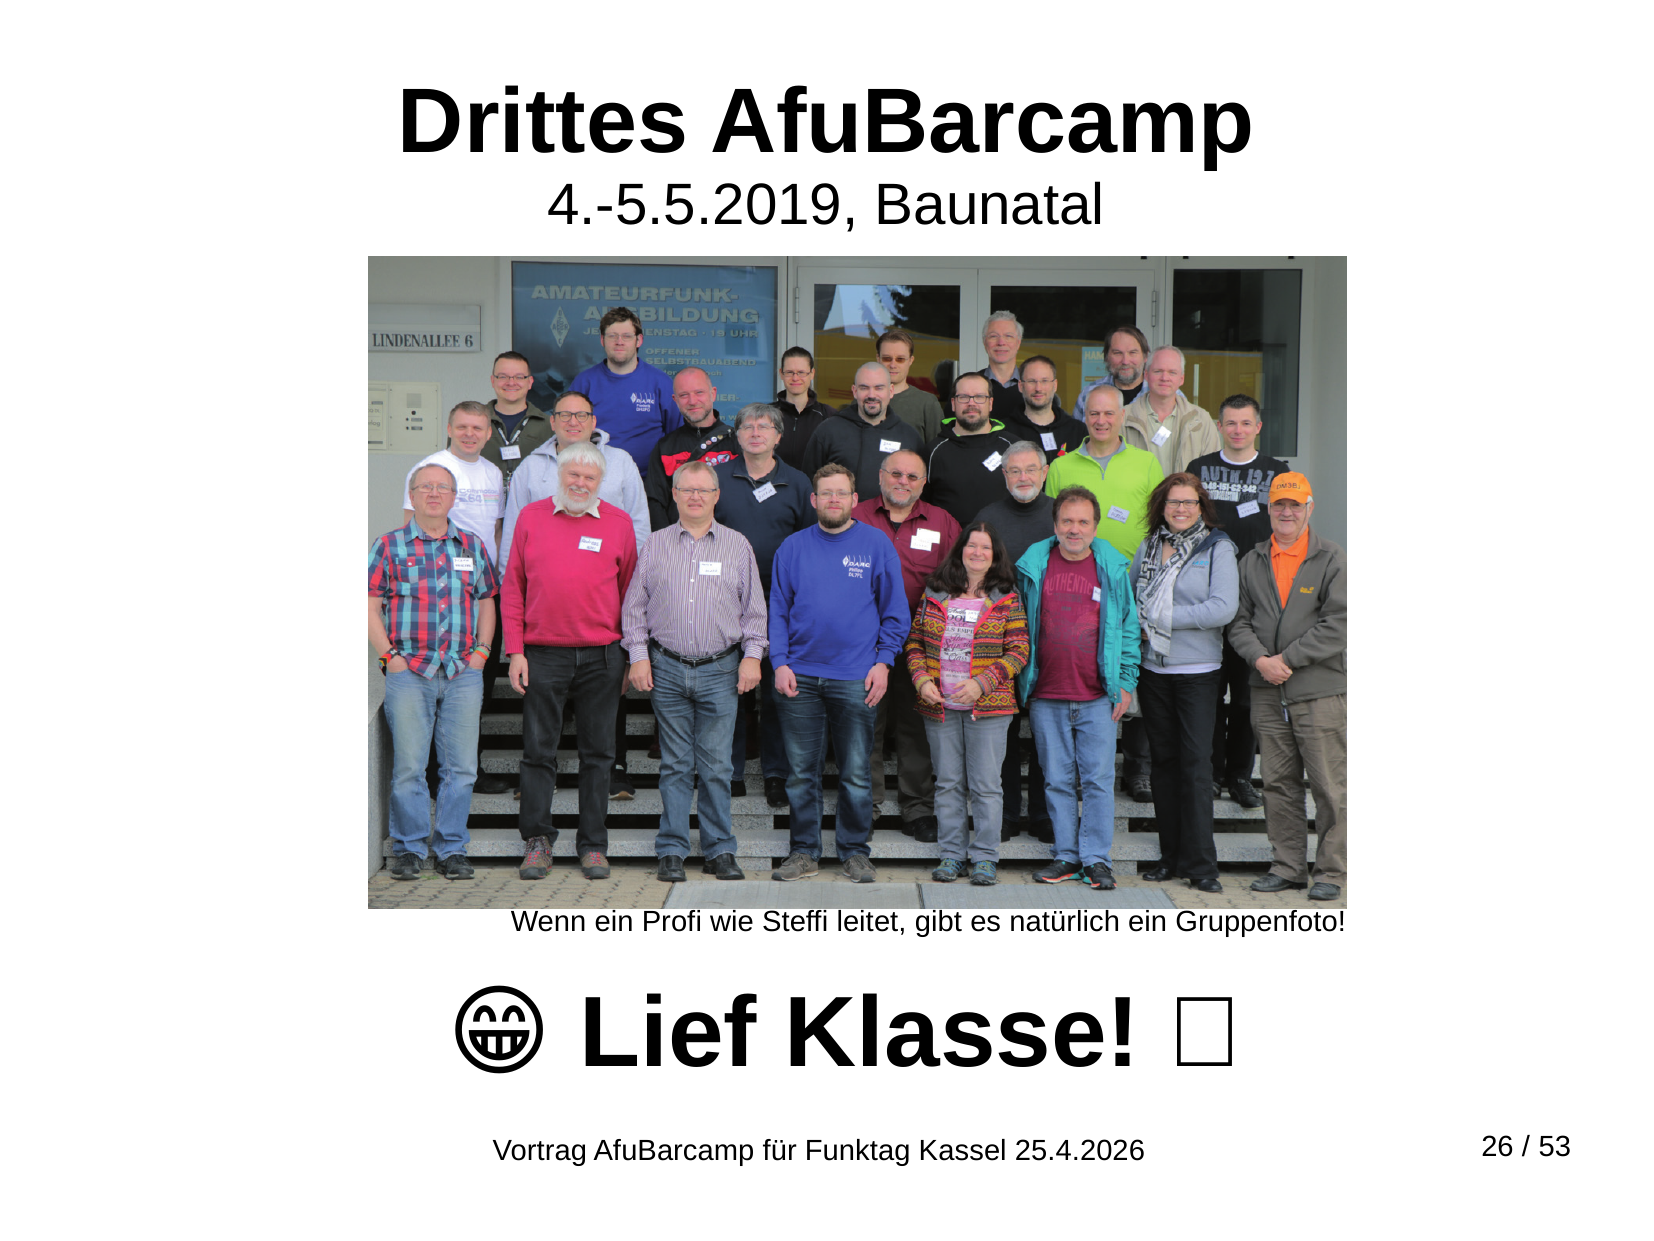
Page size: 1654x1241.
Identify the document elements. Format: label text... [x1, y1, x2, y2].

picture [368, 256, 1347, 909]
title Drittes AfuBarcamp 4.-5.5.2019, Baunatal [82, 49, 1571, 257]
text_box 😁 Lief Klasse! 🥰 [354, 968, 1337, 1096]
text_box Wenn ein Profi wie Steffi leitet, gibt es natürlich ein Gruppenfoto! [496, 897, 1361, 946]
